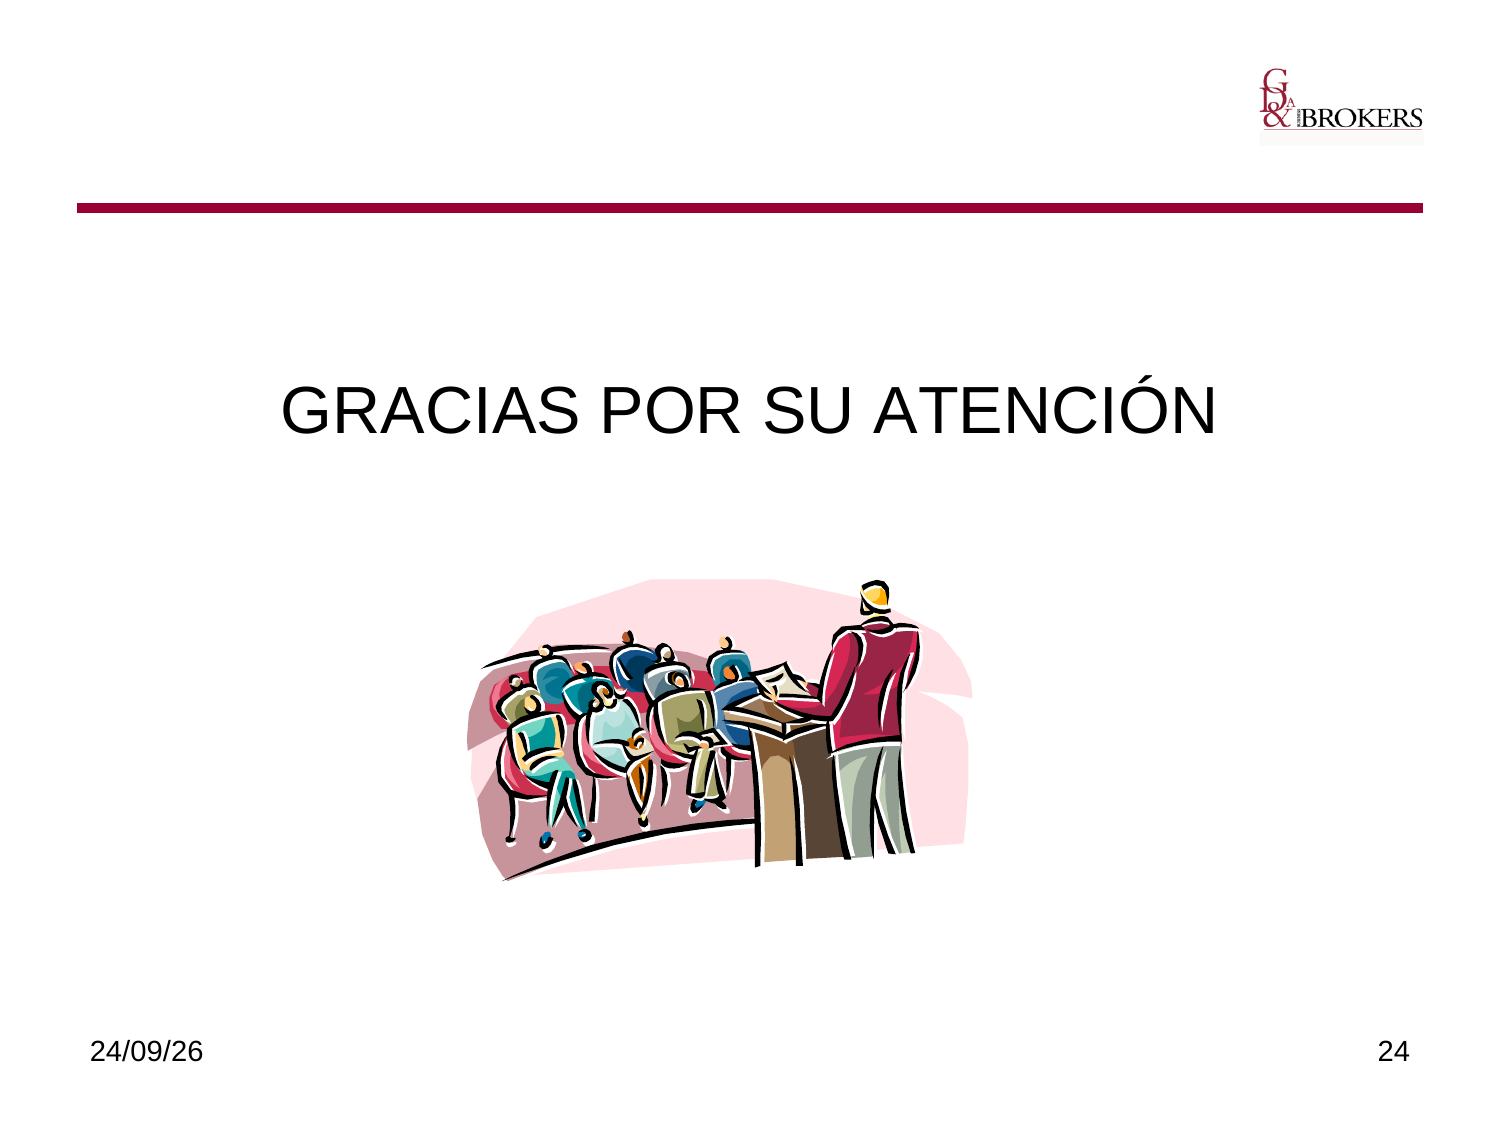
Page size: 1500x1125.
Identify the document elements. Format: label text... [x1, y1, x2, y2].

picture [458, 571, 981, 894]
picture [1257, 66, 1424, 146]
list GRACIAS POR SU ATENCIÓN [75, 262, 1426, 1006]
